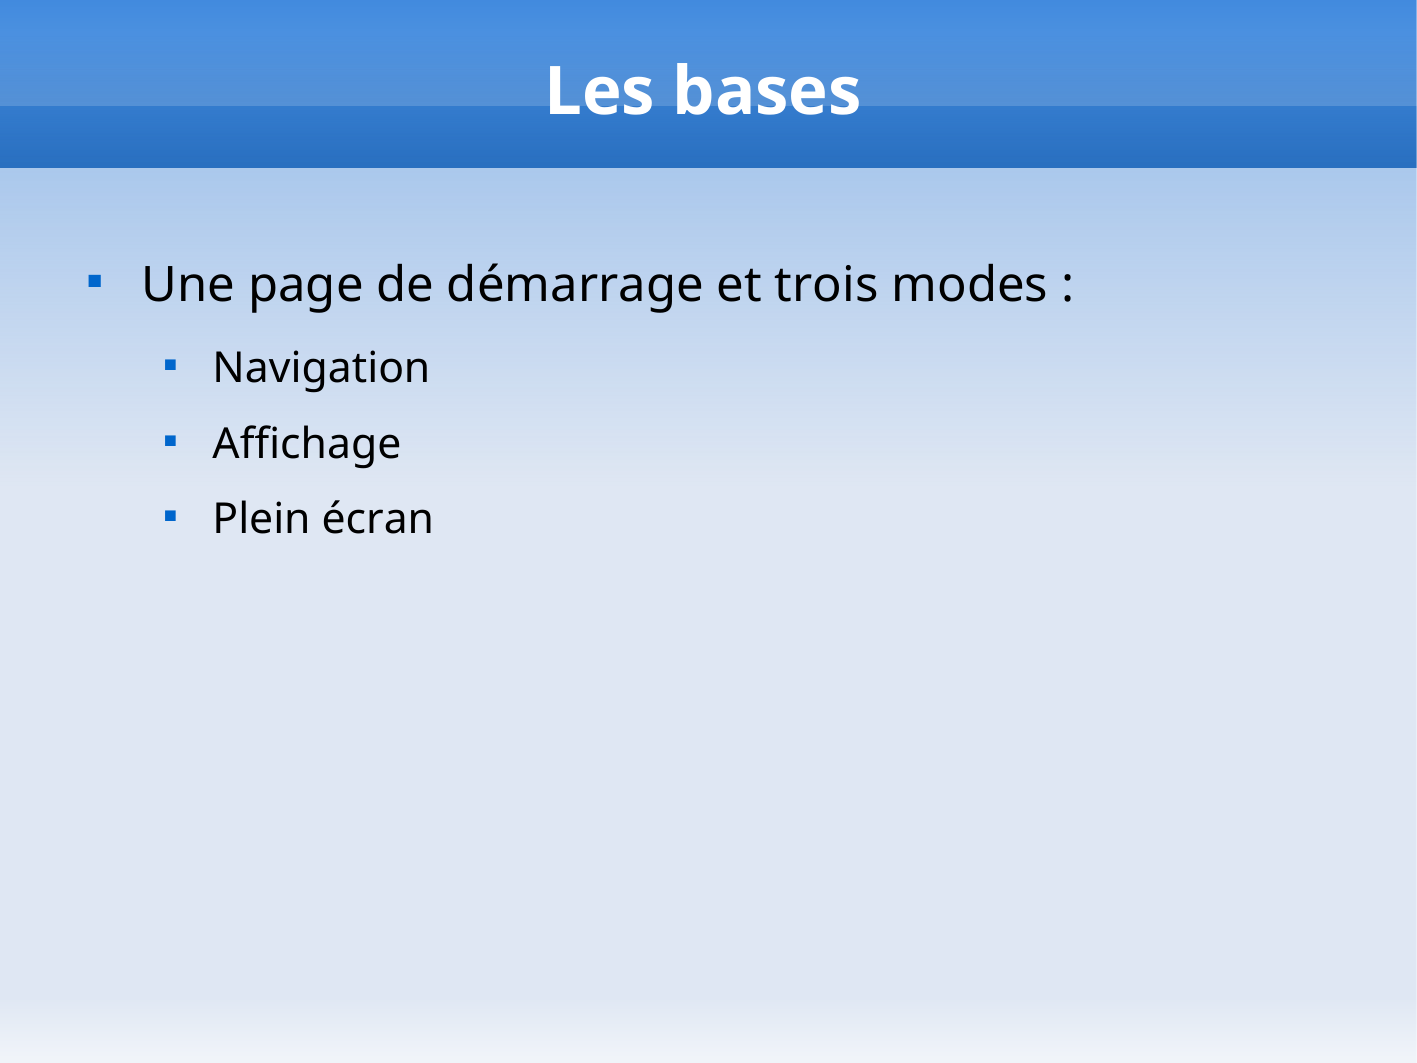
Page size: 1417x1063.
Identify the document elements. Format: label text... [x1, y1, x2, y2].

list Une page de démarrage et trois modes : Navigation Affichage Plein écran [70, 248, 1346, 950]
picture [0, 0, 1417, 1063]
title Les bases [65, 0, 1341, 178]
